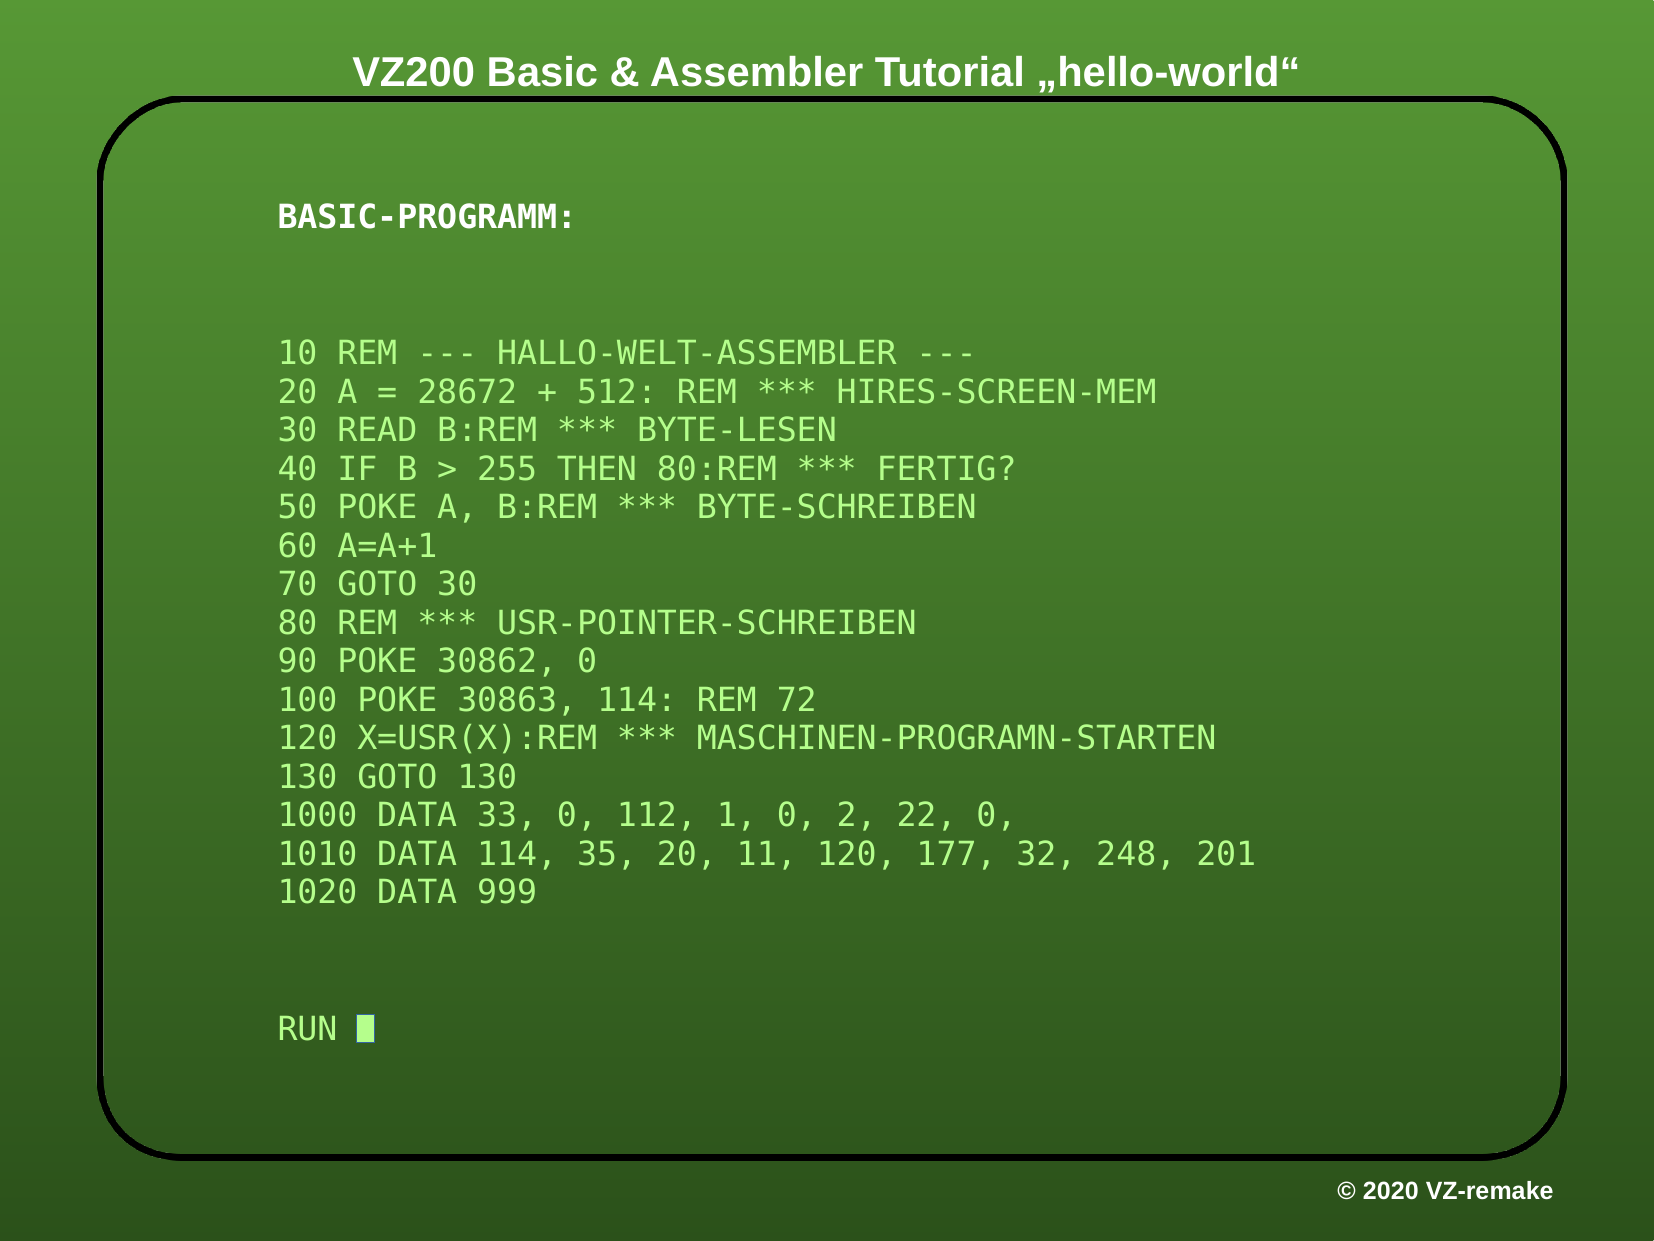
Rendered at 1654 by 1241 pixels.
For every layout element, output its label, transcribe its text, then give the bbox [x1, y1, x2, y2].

picture [1502, 1188, 1506, 1199]
list BASIC-PROGRAMM: 10 REM --- HALLO-WELT-ASSEMBLER --- 20 A = 28672 + 512: REM *** HIRES-SCREEN-MEM 30 READ B:REM *** BYTE-LESEN 40 IF B > 255 THEN 80:REM *** FERTIG? 50 POKE A, B:REM *** BYTE-SCHREIBEN 60 A=A+1 70 GOTO 30 80 REM *** USR-POINTER-SCHREIBEN 90 POKE 30862, 0 100 POKE 30863, 114: REM 72 120 X=USR(X):REM *** MASCHINEN-PROGRAMN-STARTEN 130 GOTO 130 1000 DATA 33, 0, 112, 1, 0, 2, 22, 0, 1010 DATA 114, 35, 20, 11, 120, 177, 32, 248, 201 1020 DATA 999 RUN [248, 129, 1300, 1111]
picture [1339, 1183, 1354, 1198]
title VZ200 Basic & Assembler Tutorial „hello-world“ [82, 48, 1571, 96]
picture [59, 58, 1607, 1199]
picture [1380, 1184, 1385, 1196]
text_box [356, 1014, 375, 1043]
picture [1408, 1184, 1413, 1196]
